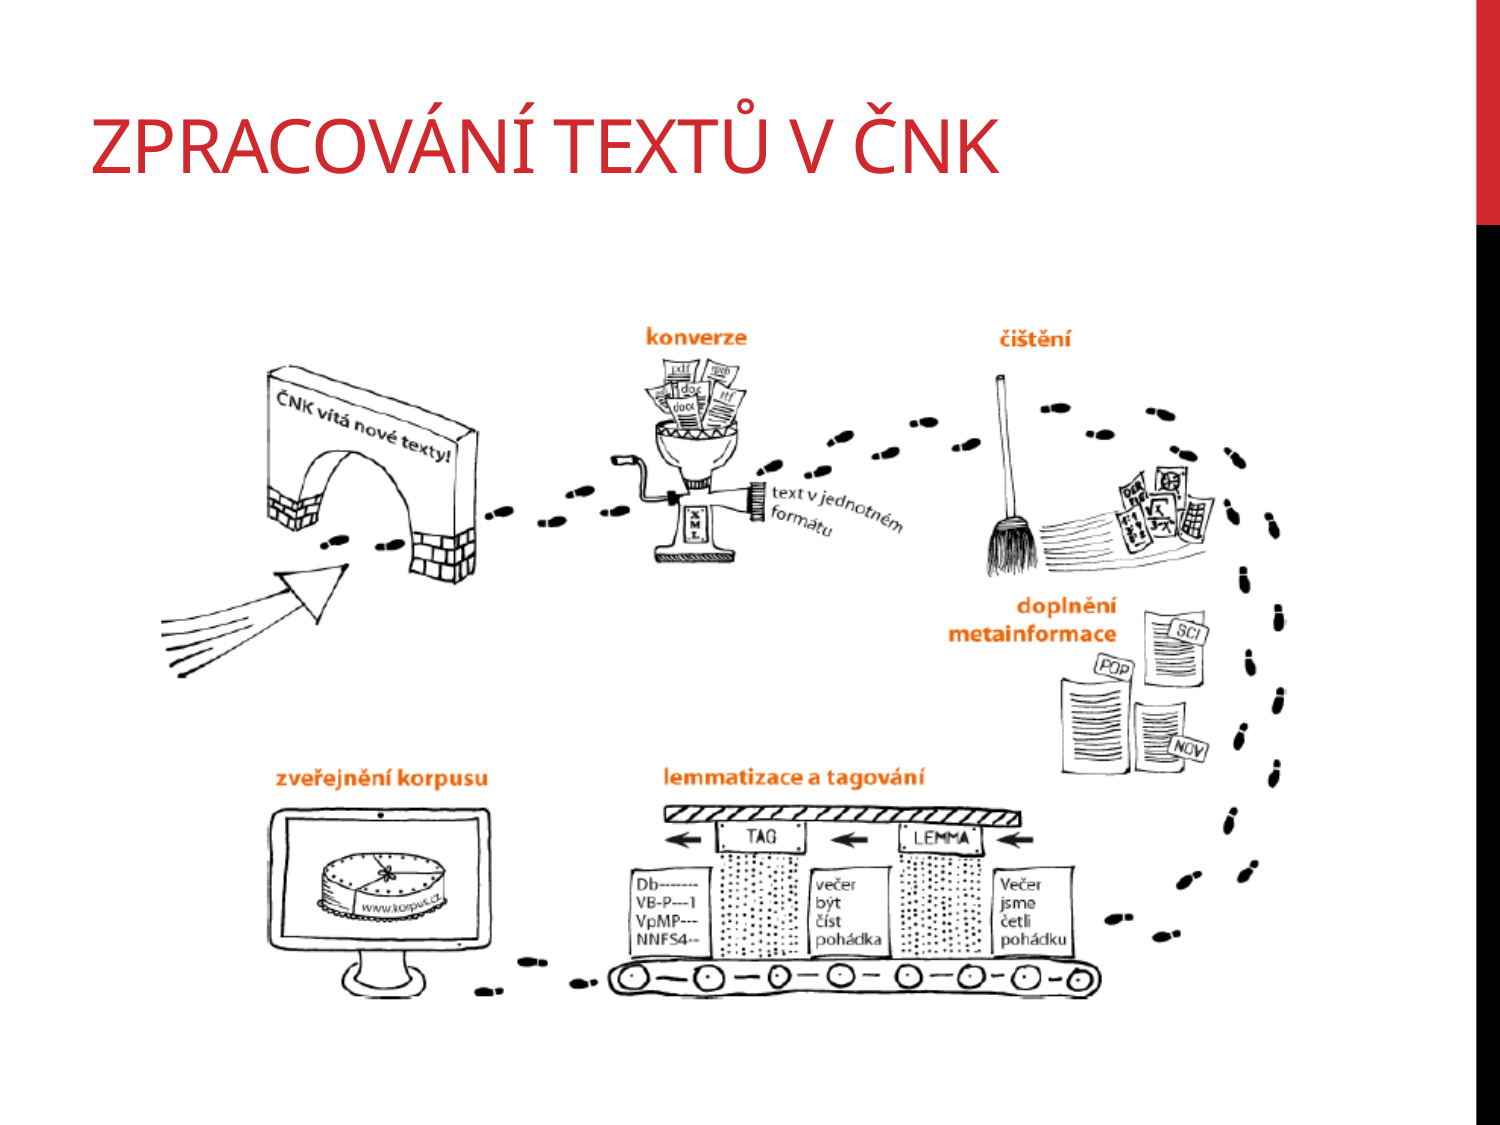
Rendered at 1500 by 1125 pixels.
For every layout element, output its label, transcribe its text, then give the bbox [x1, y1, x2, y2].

picture [161, 302, 1317, 1005]
title Zpracování textů v čnk [75, 25, 1282, 197]
